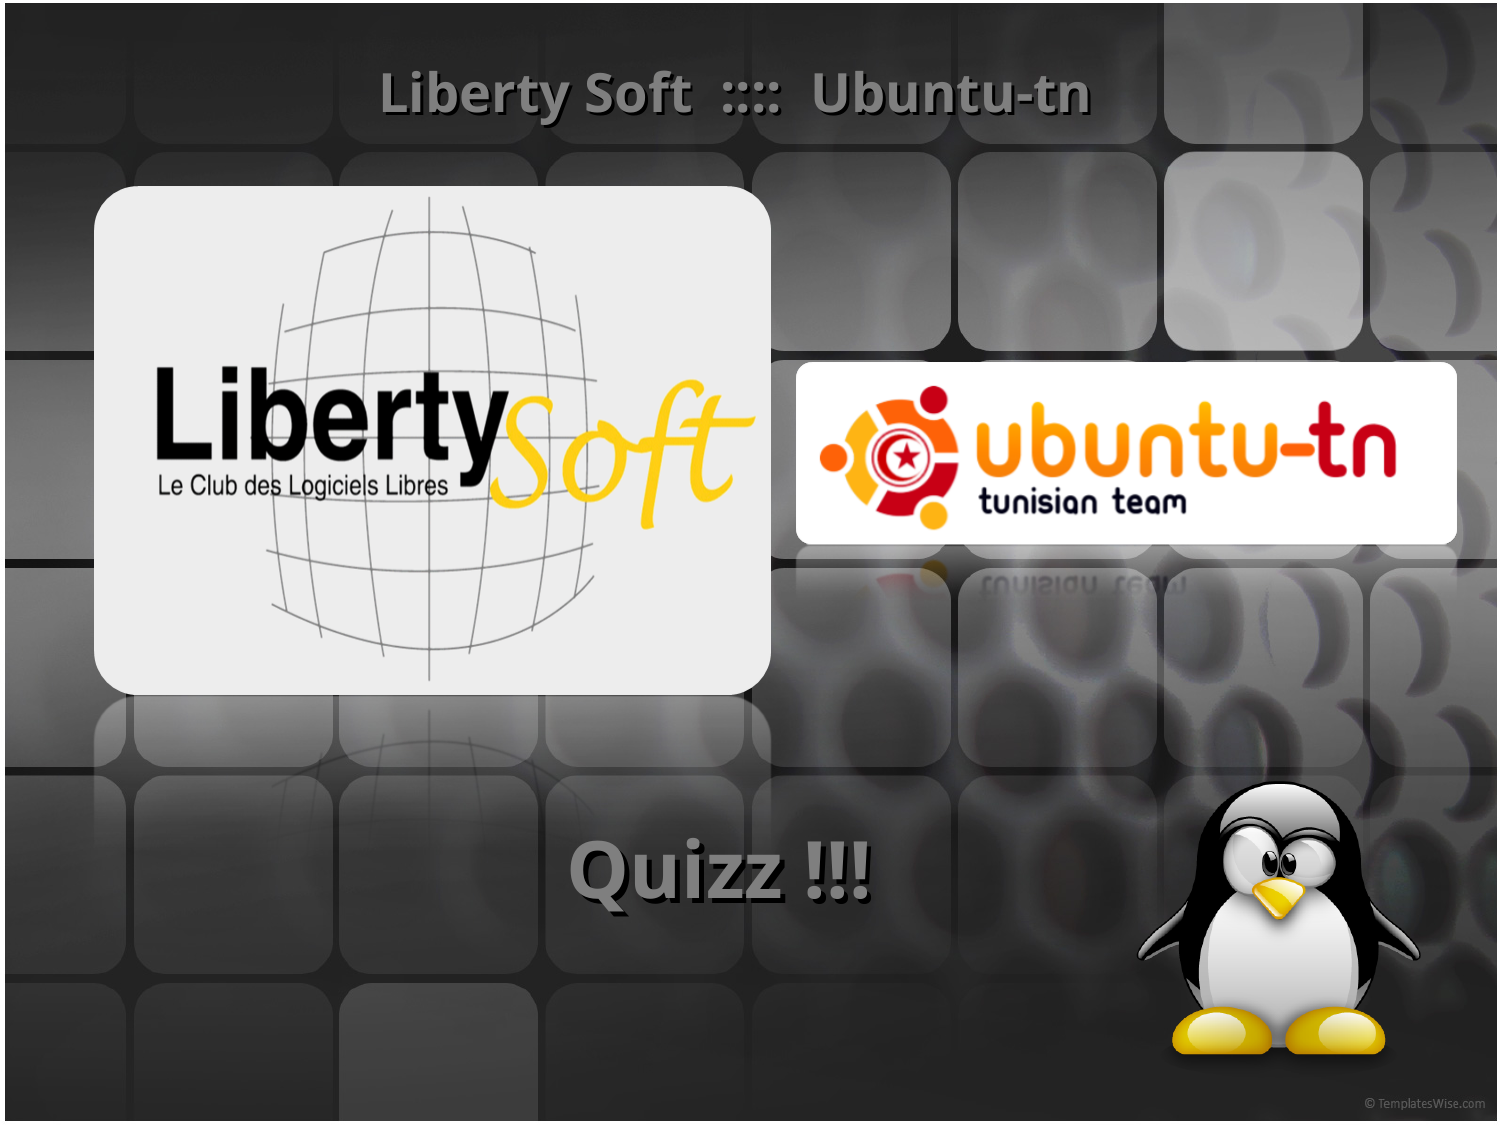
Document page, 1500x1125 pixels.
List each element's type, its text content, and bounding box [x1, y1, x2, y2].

text_box Liberty Soft :::: Ubuntu-tn [210, 46, 1261, 148]
title Quizz !!! [82, 785, 90, 952]
picture [0, 0, 1500, 1125]
title Quizz !!! [775, 785, 1136, 952]
